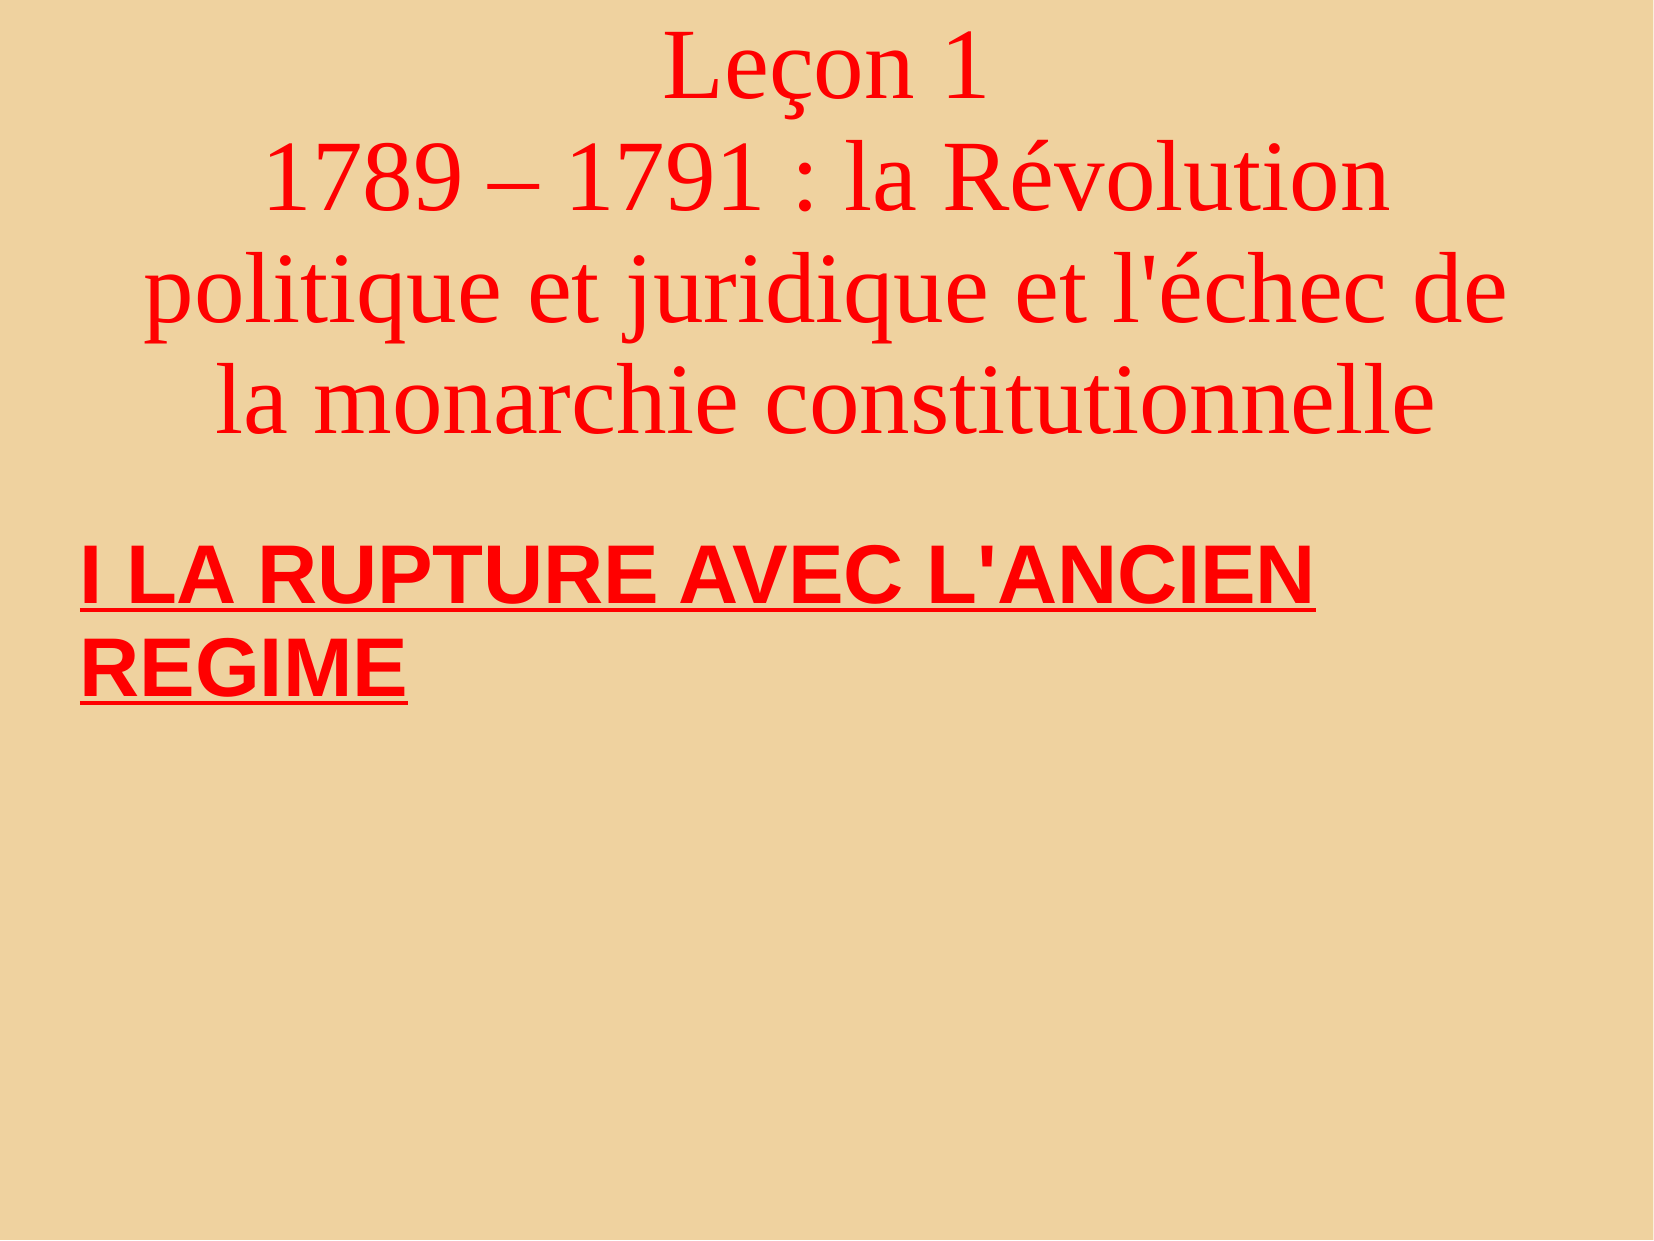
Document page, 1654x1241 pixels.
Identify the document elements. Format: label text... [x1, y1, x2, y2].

title Leçon 1 1789 – 1791 : la Révolution politique et juridique et l'échec de la monarchie constitutionnelle [124, 0, 1530, 520]
text_box I LA RUPTURE AVEC L'ANCIEN REGIME [65, 520, 1595, 758]
